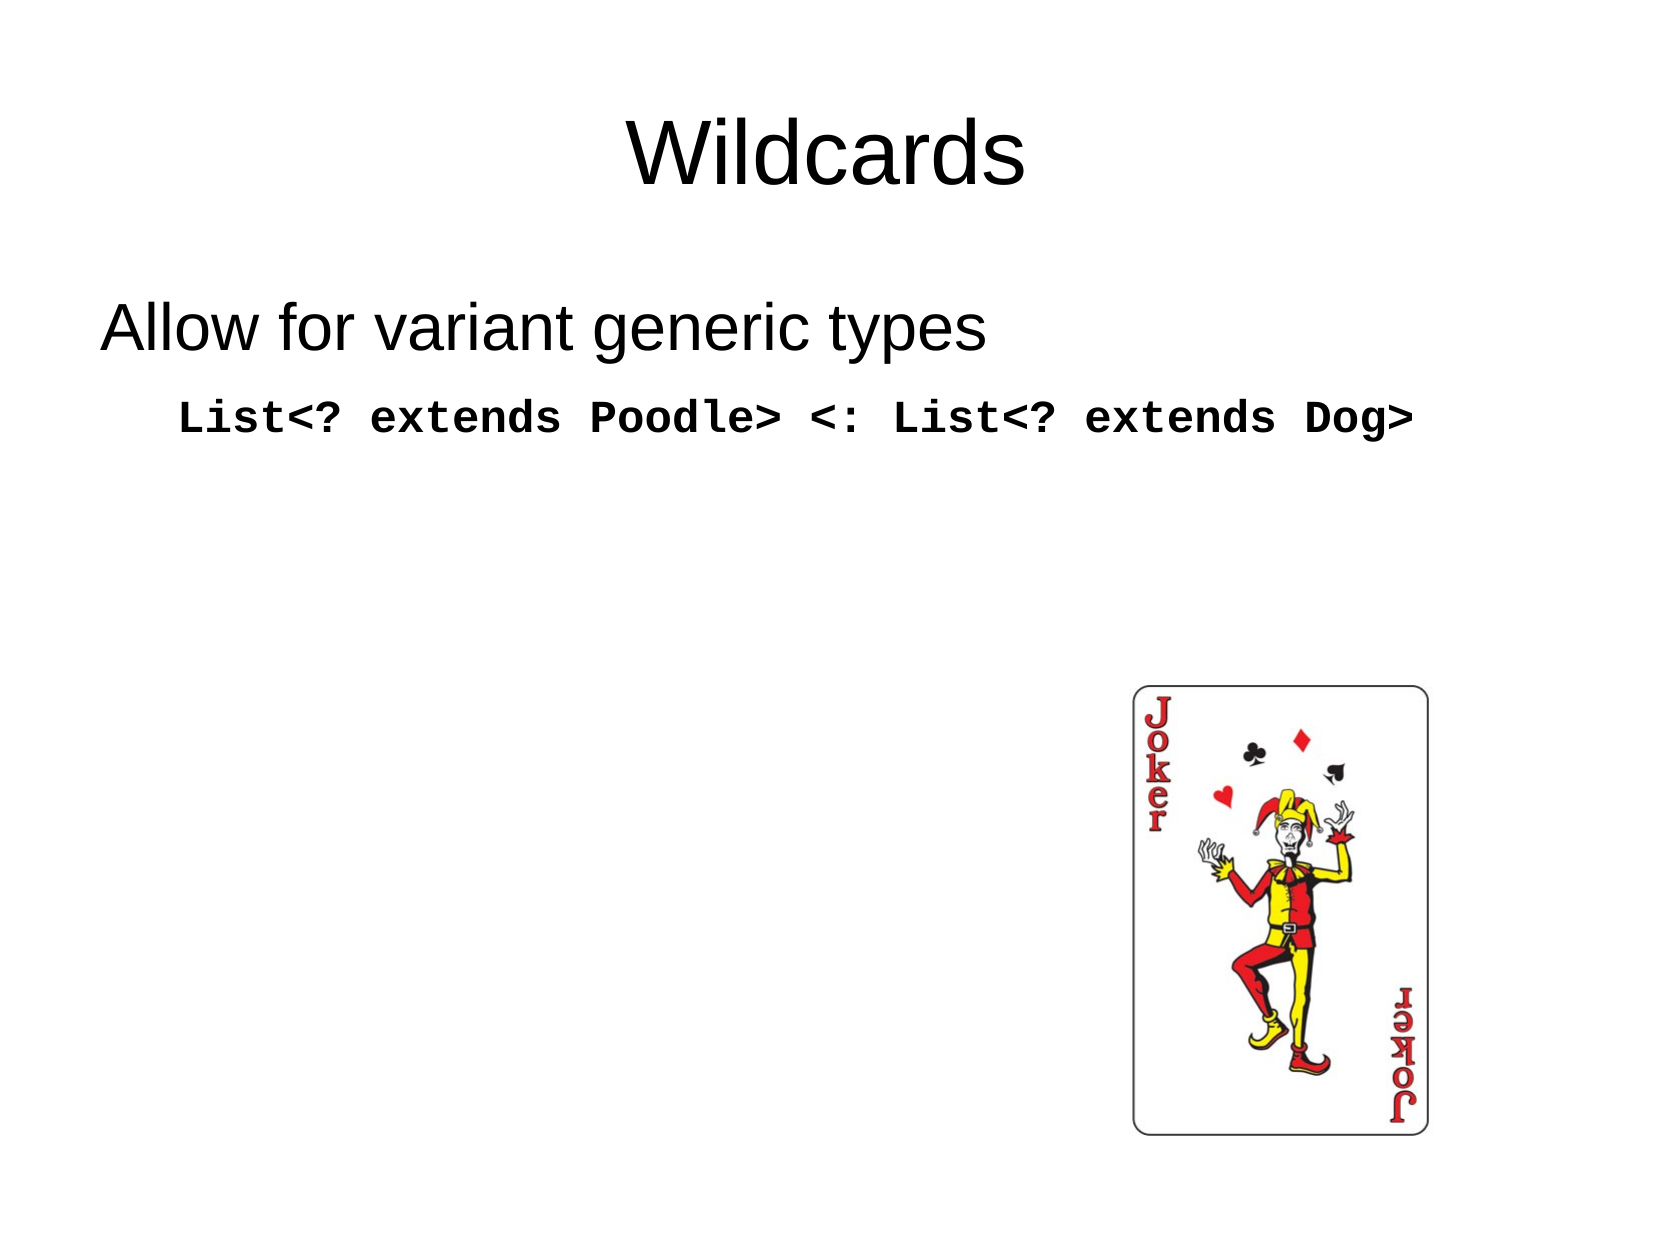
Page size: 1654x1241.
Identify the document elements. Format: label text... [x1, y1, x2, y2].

title Wildcards [82, 56, 1571, 250]
list Allow for variant generic types List<? extends Poodle> <: List<? extends Dog> [82, 290, 1571, 1094]
picture [1033, 679, 1534, 1146]
